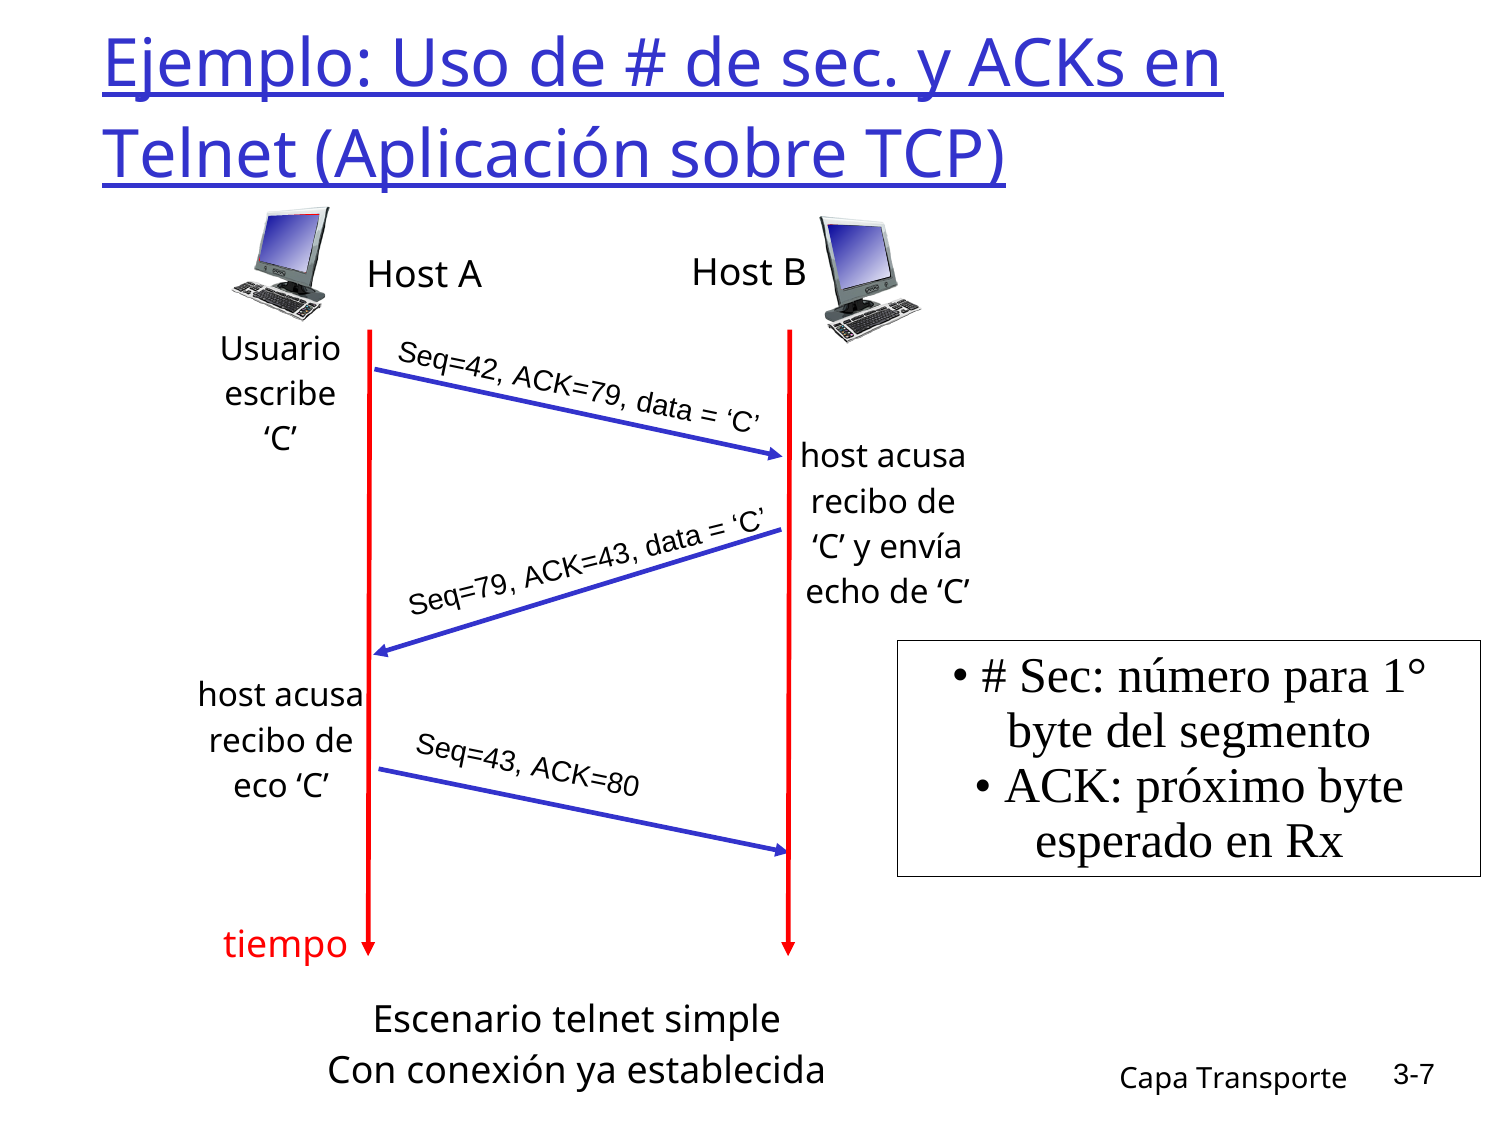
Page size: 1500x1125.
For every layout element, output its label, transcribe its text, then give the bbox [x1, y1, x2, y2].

text_box [259, 213, 320, 273]
text_box host acusa recibo de eco ‘C’ [182, 663, 366, 815]
text_box Escenario telnet simple Con conexión ya establecida [312, 984, 842, 1103]
text_box [827, 224, 891, 290]
text_box host acusa recibo de ‘C’ y envía echo de ‘C’ [792, 424, 991, 622]
text_box Usuario escribe ‘C’ [204, 316, 357, 469]
text_box Seq=79, ACK=43, data = ‘C’ [388, 490, 784, 634]
text_box tiempo [208, 909, 364, 977]
text_box # Sec: número para 1° byte del segmento ACK: próximo byte esperado en Rx [897, 640, 1481, 877]
text_box host acusa recibo de eco ‘C’ [371, 663, 380, 815]
text_box Host A [351, 239, 498, 307]
picture [207, 201, 332, 330]
text_box Seq=43, ACK=80 [397, 716, 659, 815]
text_box Host B [676, 237, 816, 305]
text_box Seq=42, ACK=79, data = ‘C’ [378, 324, 779, 453]
picture [816, 210, 946, 353]
title Ejemplo: Uso de # de sec. y ACKs en Telnet (Aplicación sobre TCP) [87, 12, 1363, 201]
